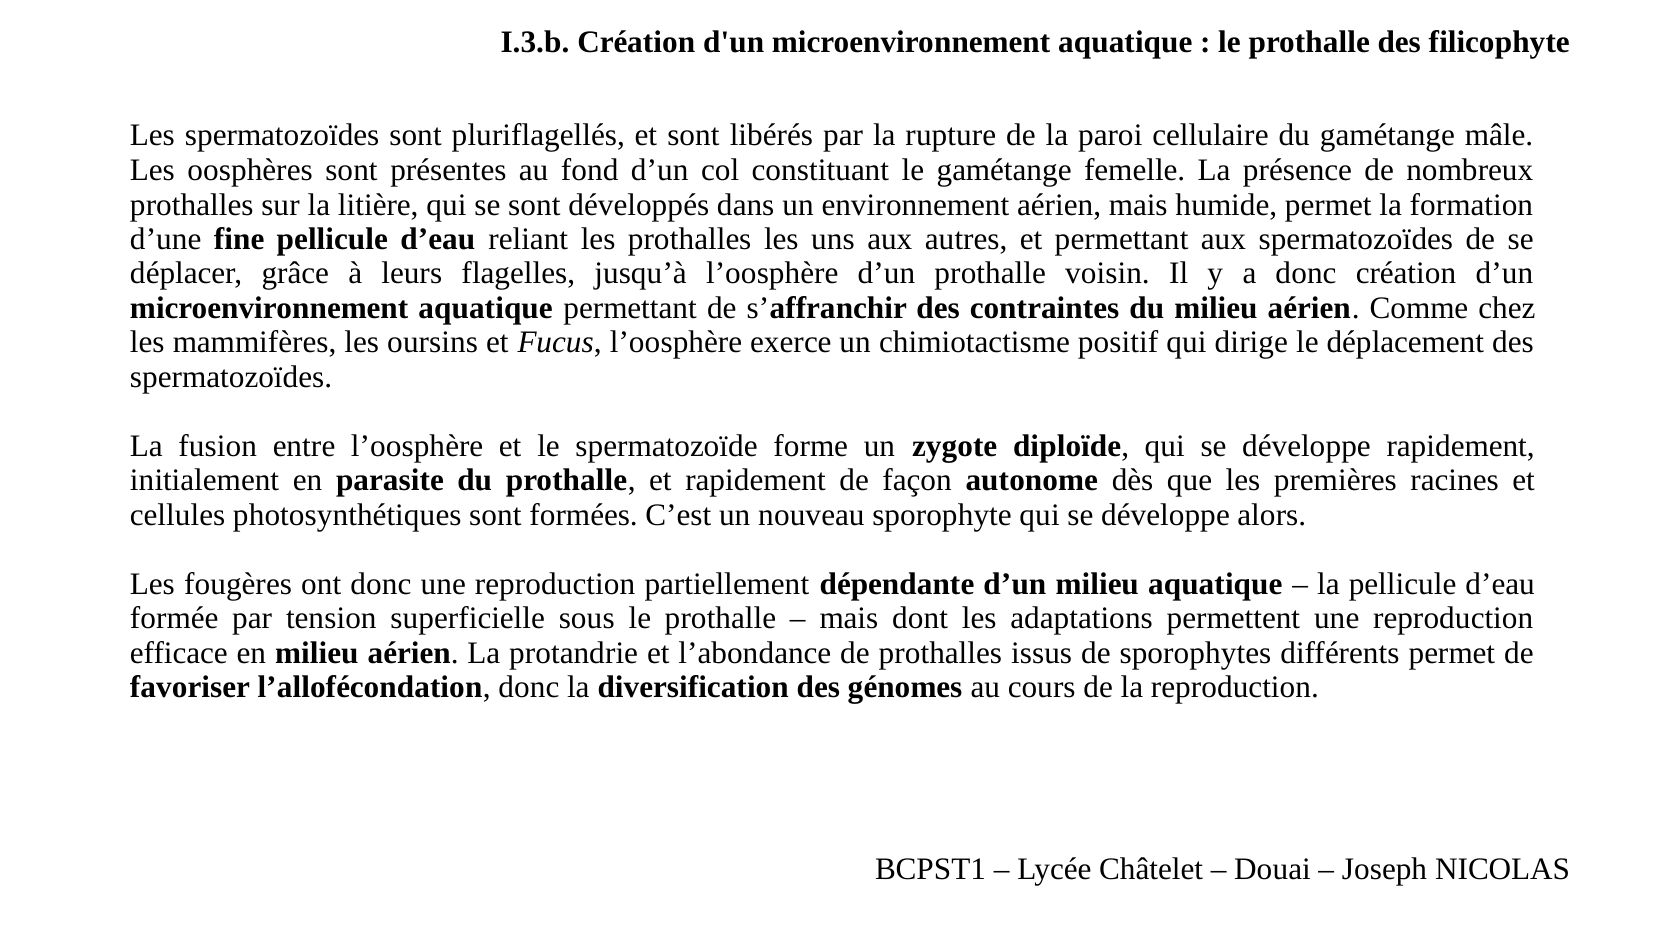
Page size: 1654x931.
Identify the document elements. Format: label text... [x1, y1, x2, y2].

text_box I.3.b. Création d'un microenvironnement aquatique : le prothalle des filicophyte [165, 5, 1572, 78]
text_box BCPST1 – Lycée Châtelet – Douai – Joseph NICOLAS [637, 832, 1571, 905]
text_box Les spermatozoïdes sont pluriflagellés, et sont libérés par la rupture de la paroi cellulaire du gamétange mâle. Les oosphères sont présentes au fond d’un col constituant le gamétange femelle. La présence de nombreux prothalles sur la litière, qui se sont développés dans un environnement aérien, mais humide, permet la formation d’une fine pellicule d’eau reliant les prothalles les uns aux autres, et permettant aux spermatozoïdes de se déplacer, grâce à leurs flagelles, jusqu’à l’oosphère d’un prothalle voisin. Il y a donc création d’un microenvironnement aquatique permettant de s’affranchir des contraintes du milieu aérien. Comme chez les mammifères, les oursins et Fucus, l’oosphère exerce un chimiotactisme positif qui dirige le déplacement des spermatozoïdes. La fusion entre l’oosphère et le spermatozoïde forme un zygote diploïde, qui se développe rapidement, initialement en parasite du prothalle, et rapidement de façon autonome dès que les premières racines et cellules photosynthétiques sont formées. C’est un nouveau sporophyte qui se développe alors. Les fougères ont donc une reproduction partiellement dépendante d’un milieu aquatique – la pellicule d’eau formée par tension superficielle sous le prothalle – mais dont les adaptations permettent une reproduction efficace en milieu aérien. La protandrie et l’abondance de prothalles issus de sporophytes différents permet de favoriser l’allofécondation, donc la diversification des génomes au cours de la reproduction. [129, 118, 1536, 705]
